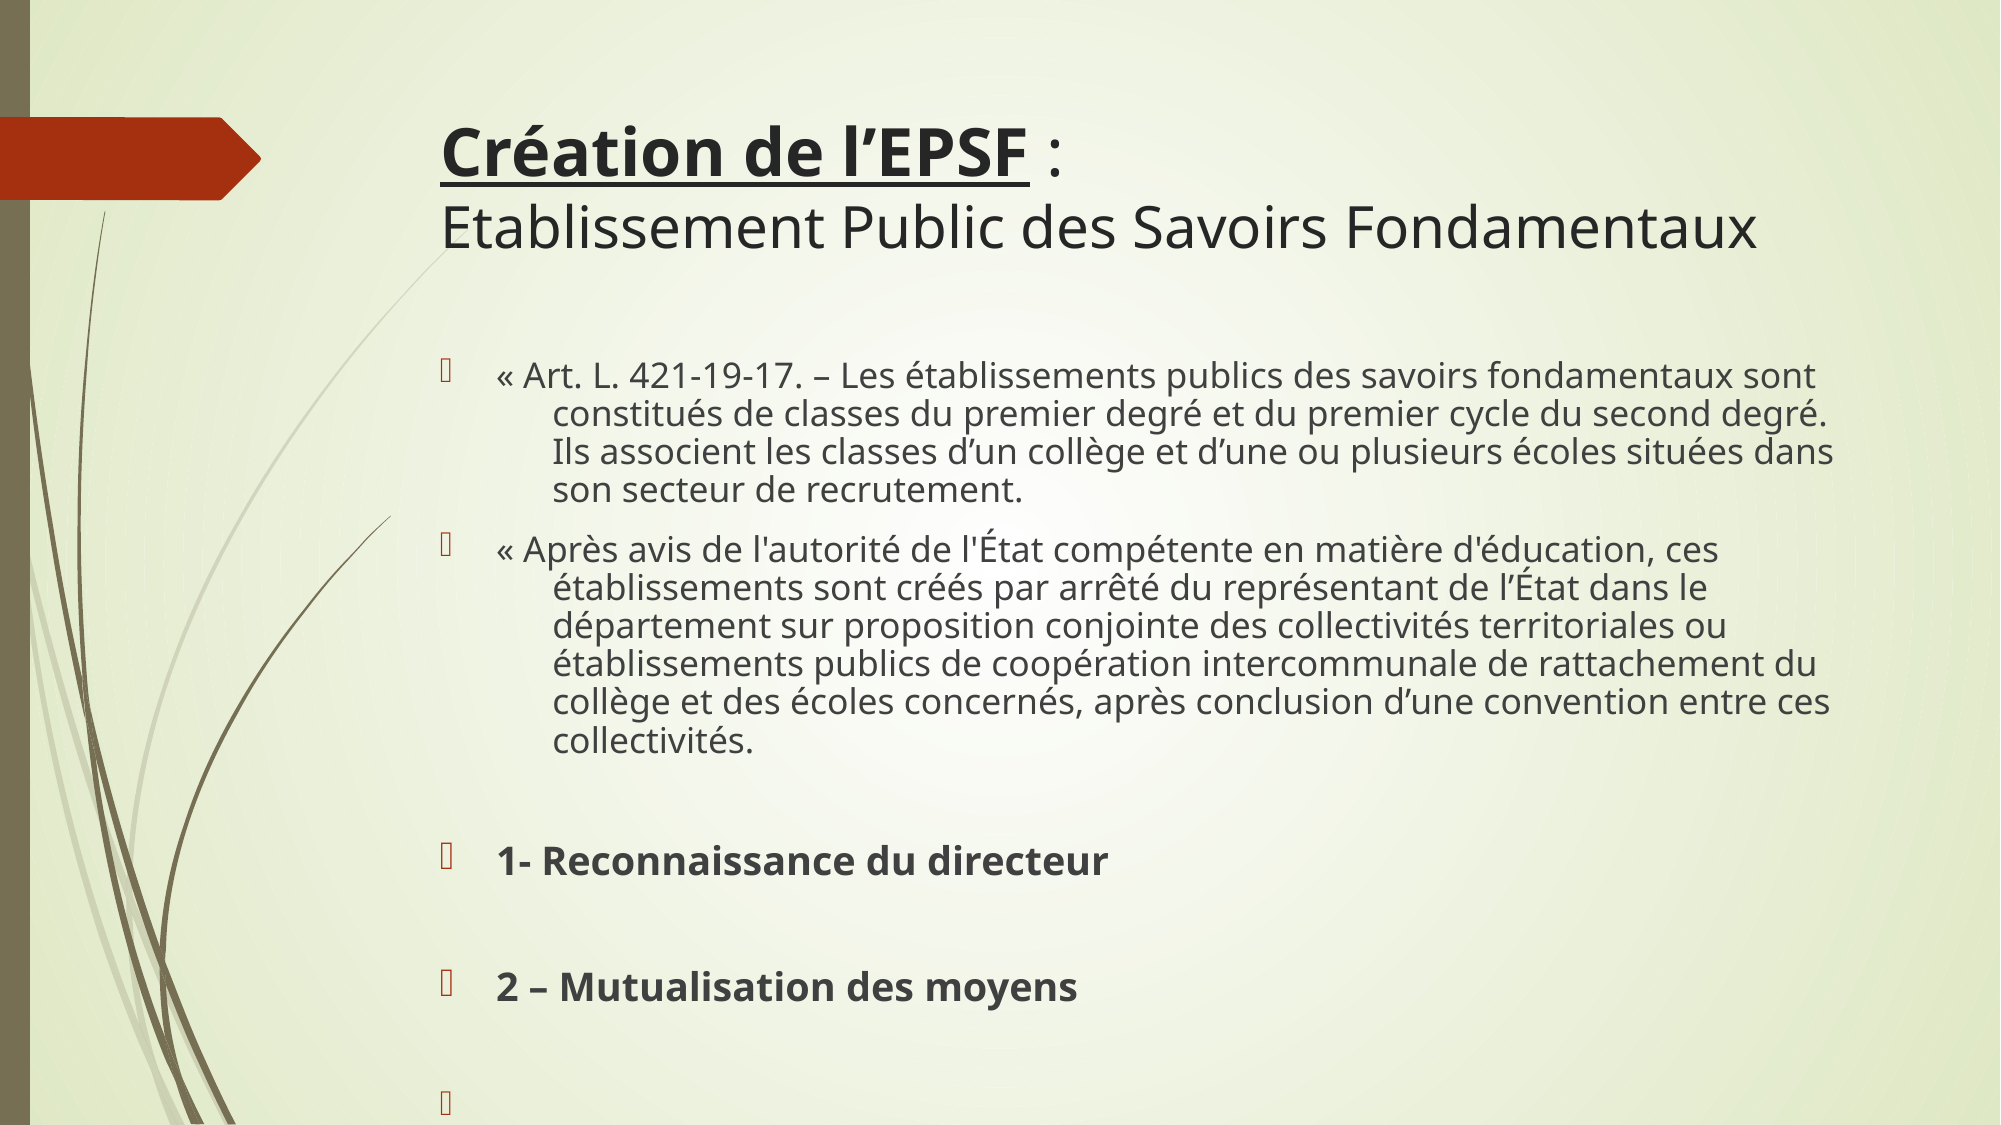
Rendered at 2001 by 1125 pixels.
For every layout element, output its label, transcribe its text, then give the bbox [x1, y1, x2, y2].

title Création de l’EPSF : Etablissement Public des Savoirs Fondamentaux [425, 102, 1888, 313]
list « Art. L. 421-19-17. – Les établissements publics des savoirs fondamentaux sont constitués de classes du premier degré et du premier cycle du second degré. Ils associent les classes d’un collège et d’une ou plusieurs écoles situées dans son secteur de recrutement. « Après avis de l'autorité de l'État compétente en matière d'éducation, ces établissements sont créés par arrêté du représentant de l’État dans le département sur proposition conjointe des collectivités territoriales ou établissements publics de coopération intercommunale de rattachement du collège et des écoles concernés, après conclusion d’une convention entre ces collectivités. 1- Reconnaissance du directeur 2 – Mutualisation des moyens [424, 350, 1888, 1058]
